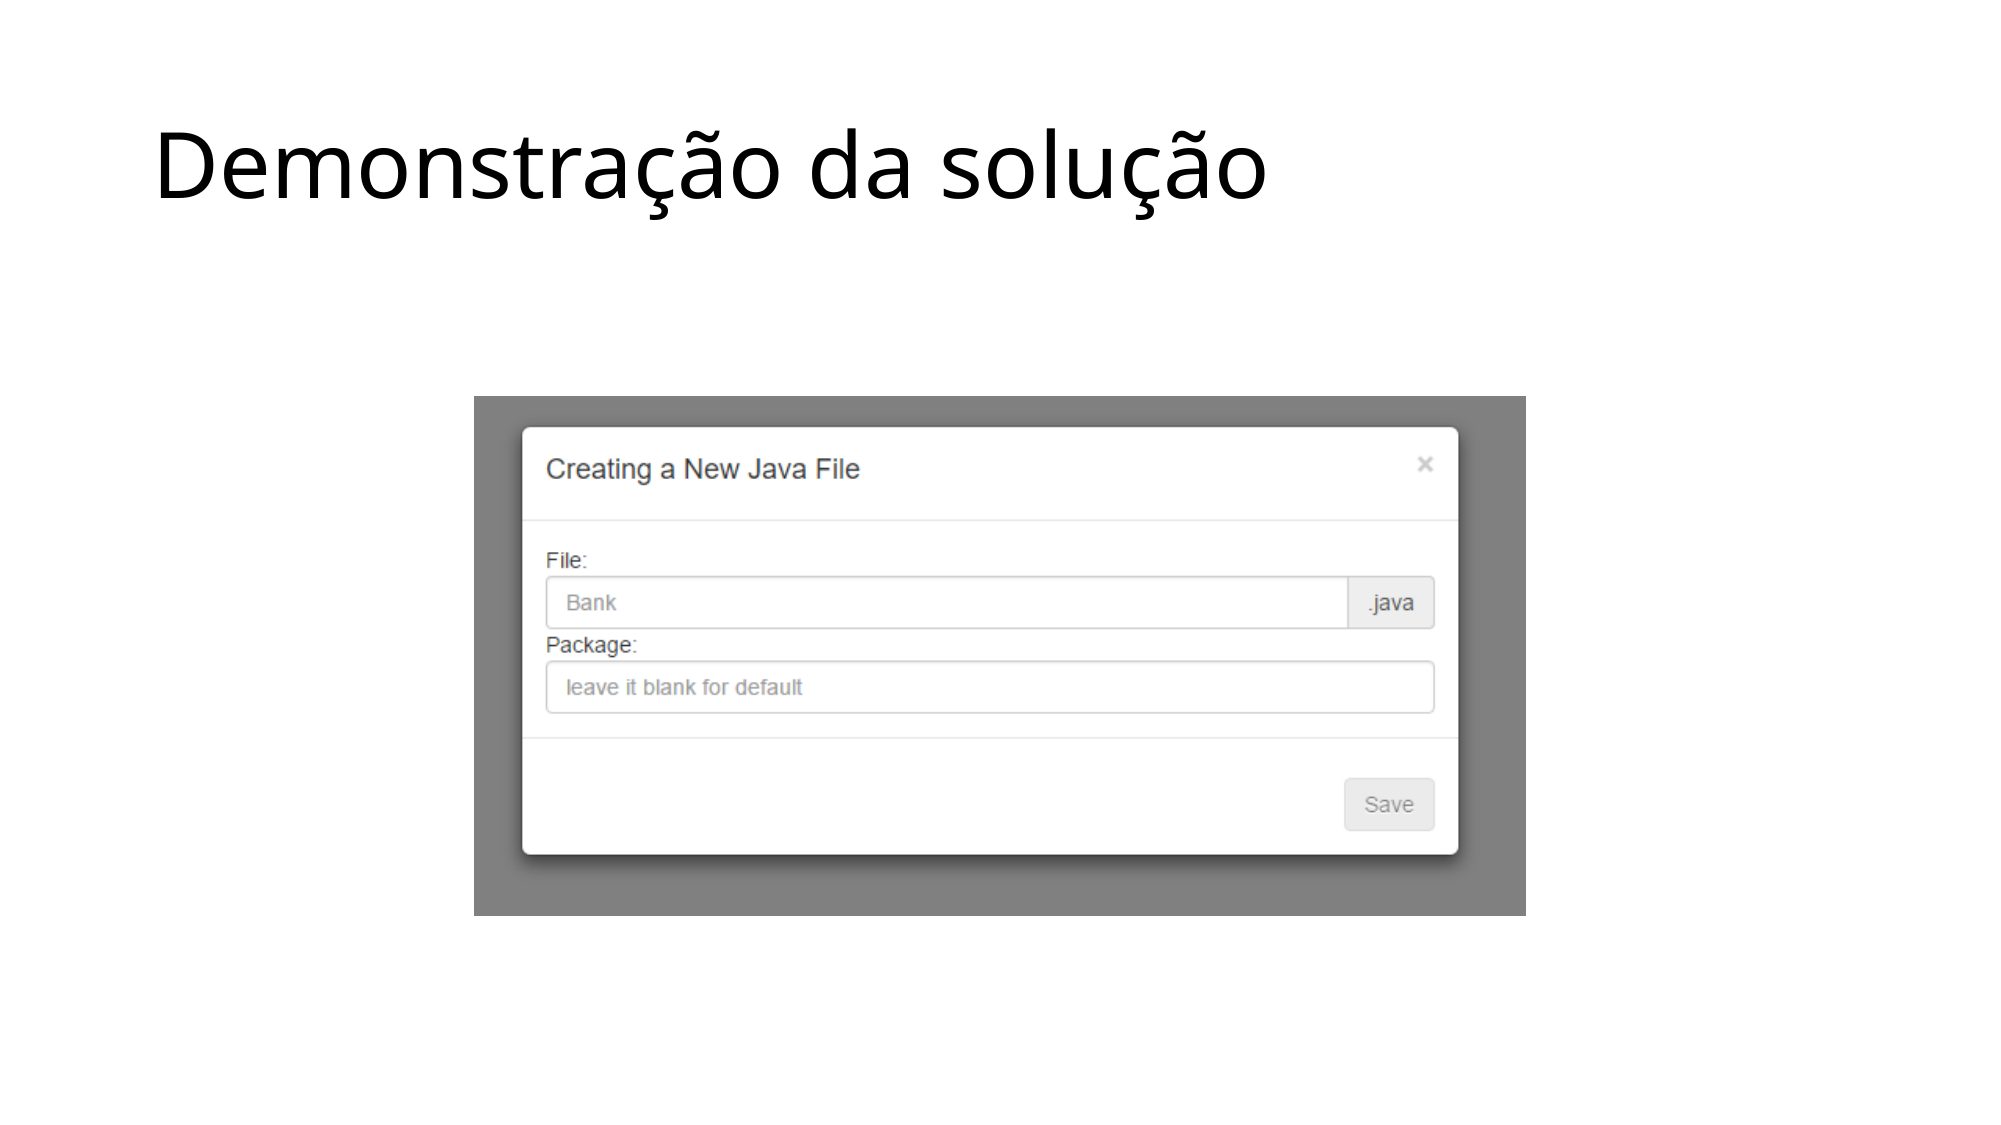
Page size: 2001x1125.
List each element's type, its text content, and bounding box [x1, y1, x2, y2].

picture [474, 396, 1526, 916]
title Demonstração da solução [137, 59, 1863, 278]
